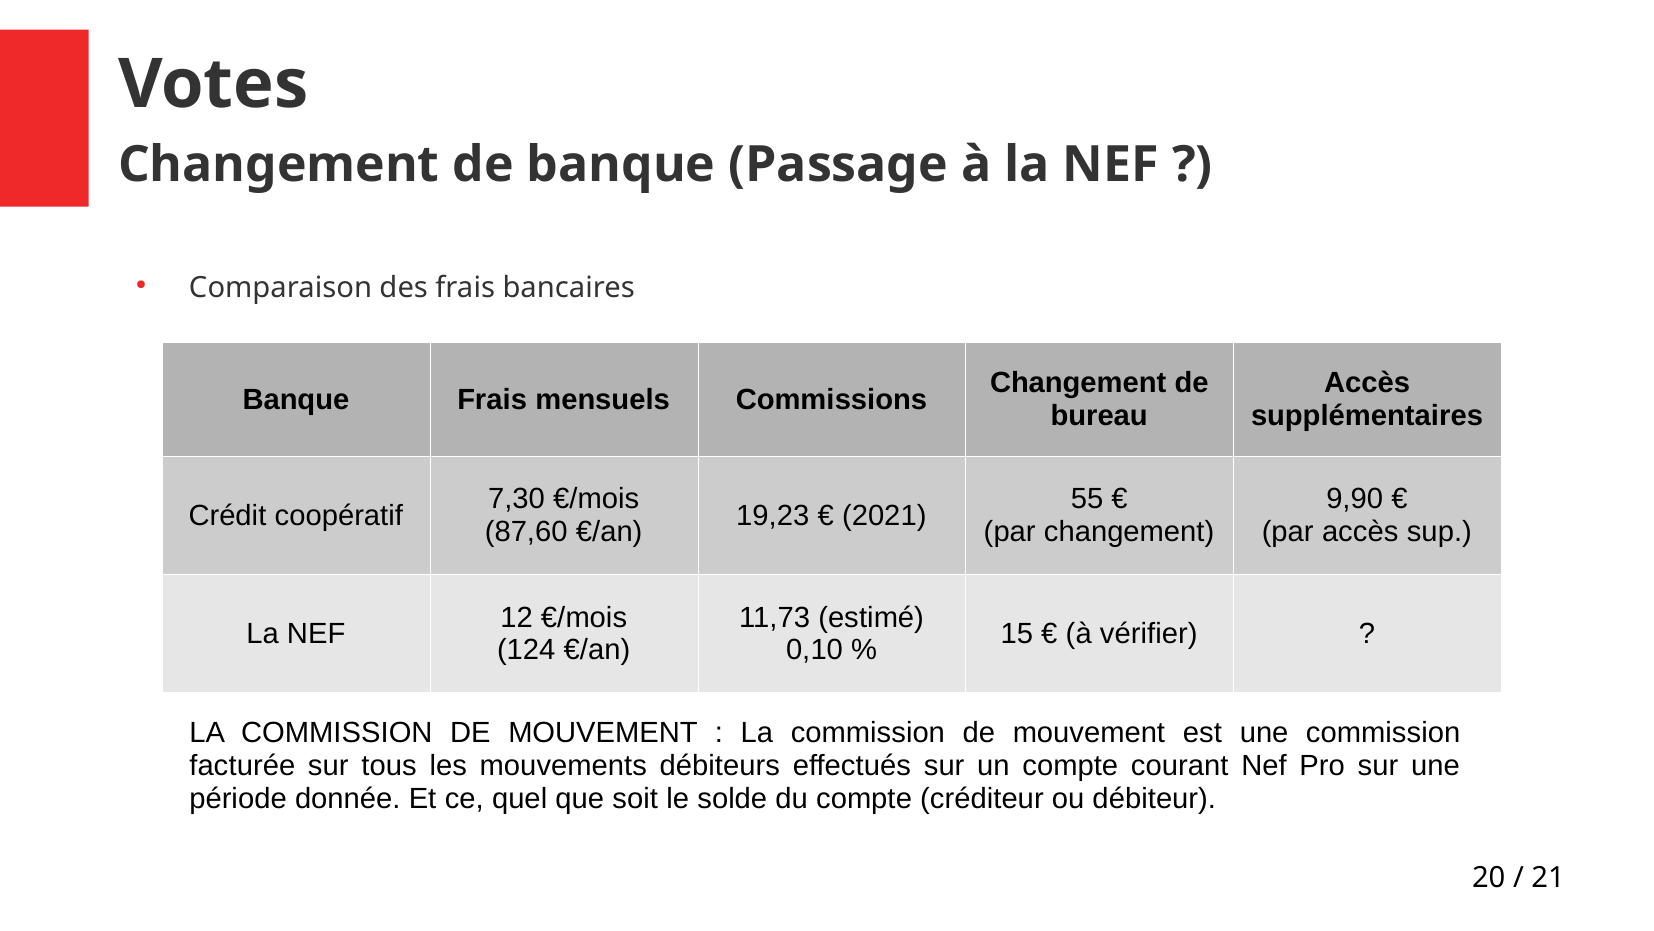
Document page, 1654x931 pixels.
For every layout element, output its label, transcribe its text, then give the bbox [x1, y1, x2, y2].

table_header Banque [163, 343, 430, 456]
text_box LA COMMISSION DE MOUVEMENT : La commission de mouvement est une commission facturée sur tous les mouvements débiteurs effectués sur un compte courant Nef Pro sur une période donnée. Et ce, quel que soit le solde du compte (créditeur ou débiteur). [174, 708, 1477, 843]
table_cell 15 € (à vérifier) [966, 575, 1233, 692]
title Votes Changement de banque (Passage à la NEF ?) [118, 37, 1571, 193]
table_cell Crédit coopératif [163, 457, 430, 574]
table_cell ? [1234, 575, 1501, 692]
table_cell 12 €/mois (124 €/an) [431, 575, 698, 692]
table_cell 7,30 €/mois (87,60 €/an) [431, 457, 698, 574]
table_cell 55 € (par changement) [966, 457, 1233, 574]
list Comparaison des frais bancaires [118, 265, 1536, 806]
table_header Frais mensuels [431, 343, 698, 456]
table_cell 19,23 € (2021) [699, 457, 965, 574]
table_header Changement de bureau [966, 343, 1233, 456]
table_header Commissions [699, 343, 965, 456]
table_header Accès supplémentaires [1234, 343, 1501, 456]
table_cell 9,90 € (par accès sup.) [1234, 457, 1501, 574]
table_cell 11,73 (estimé) 0,10 % [699, 575, 965, 692]
table_cell La NEF [163, 575, 430, 692]
